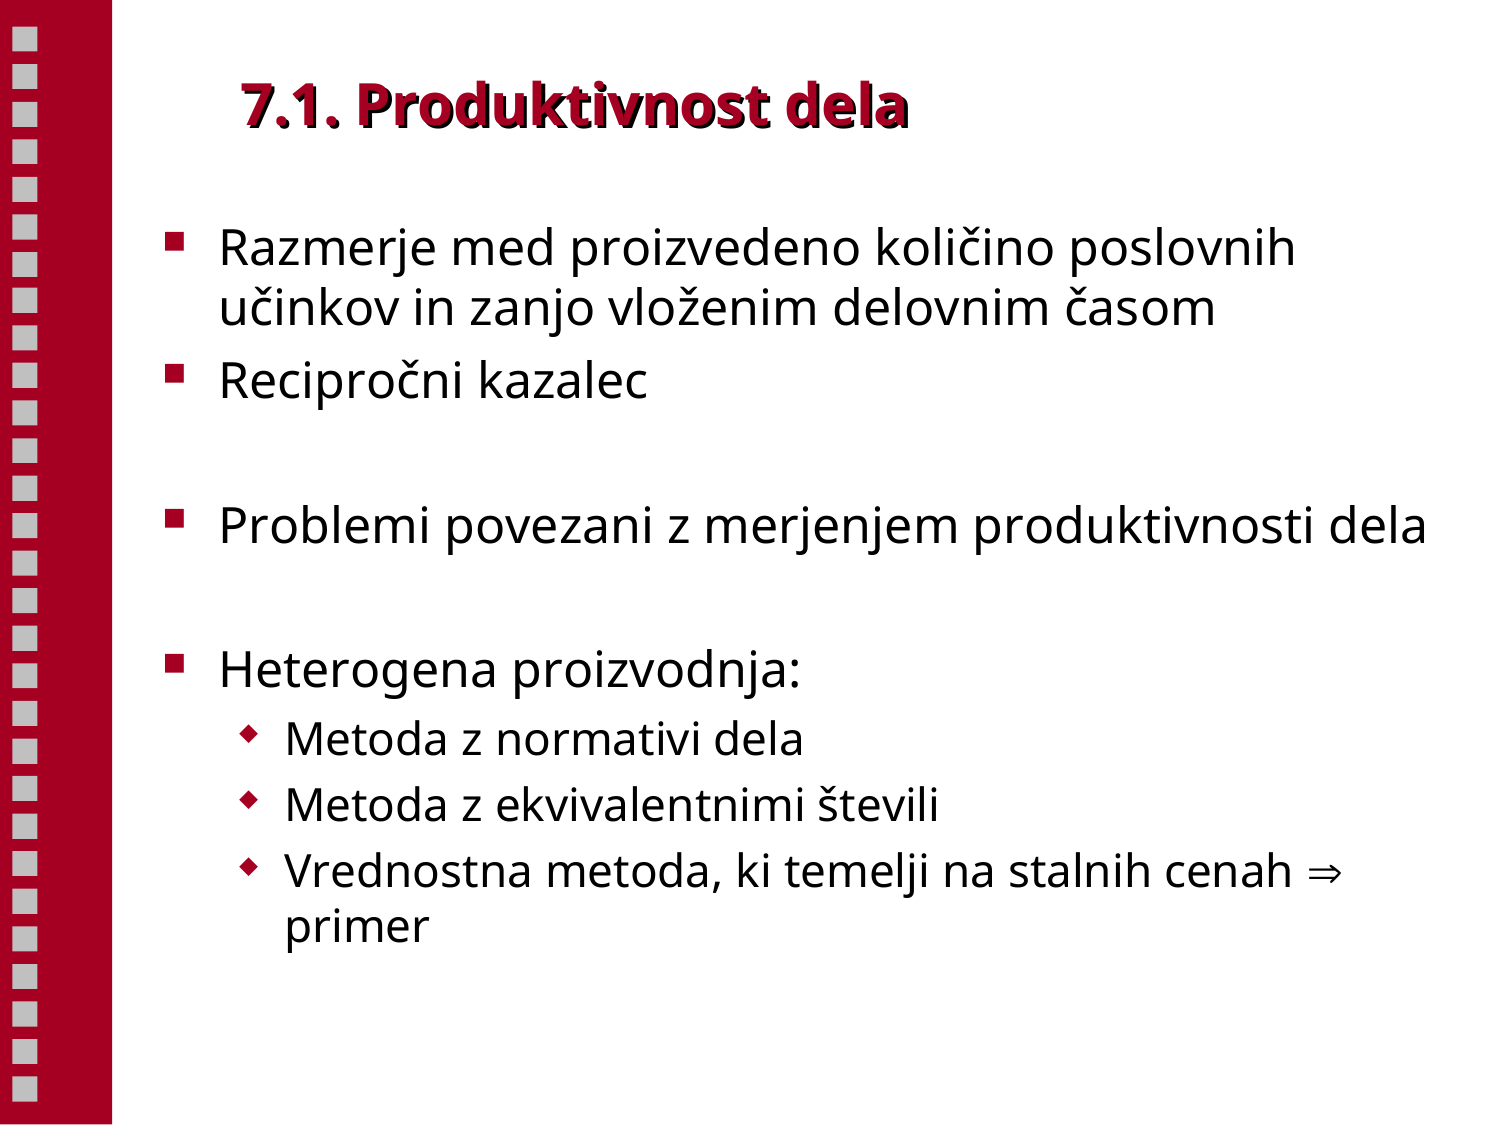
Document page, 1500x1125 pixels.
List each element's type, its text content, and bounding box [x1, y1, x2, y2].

title 7.1. Produktivnost dela [225, 30, 1500, 173]
list Razmerje med proizvedeno količino poslovnih učinkov in zanjo vloženim delovnim časom Recipročni kazalec Problemi povezani z merjenjem produktivnosti dela Heterogena proizvodnja: Metoda z normativi dela Metoda z ekvivalentnimi števili Vrednostna metoda, ki temelji na stalnih cenah  primer [147, 207, 1479, 1059]
